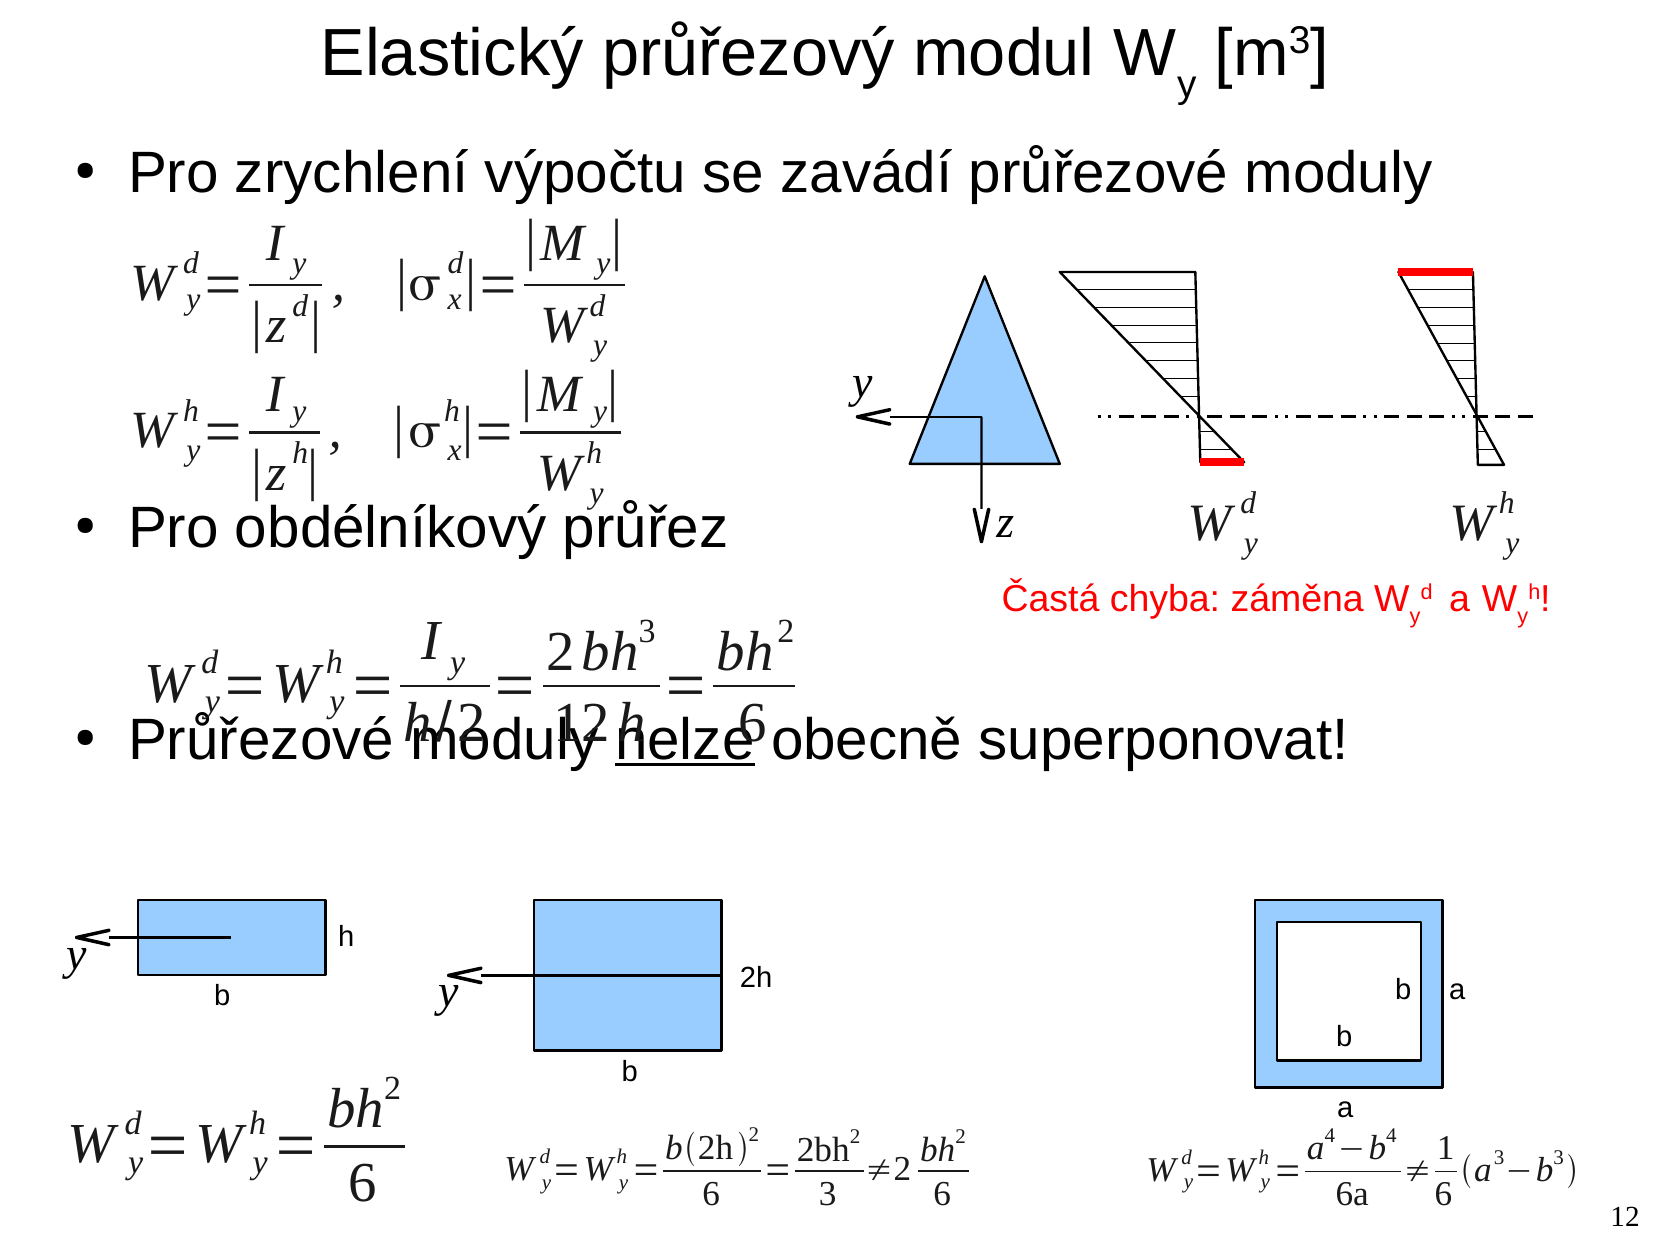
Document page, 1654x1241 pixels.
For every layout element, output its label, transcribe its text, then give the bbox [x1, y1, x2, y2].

text_box y [51, 921, 107, 1007]
text_box [1254, 899, 1443, 1088]
chart [1174, 487, 1270, 561]
text_box [1400, 273, 1477, 415]
chart [112, 610, 812, 753]
text_box a [1322, 1083, 1369, 1125]
text_box a [1434, 965, 1481, 1017]
text_box [1199, 416, 1241, 458]
text_box y [423, 957, 479, 1043]
title Elastický průřezový modul Wy [m3] [37, 8, 1613, 113]
text_box h [323, 912, 370, 964]
text_box Častá chyba: záměna Wyd a Wyh! [986, 570, 1587, 640]
text_box z [981, 489, 1037, 574]
text_box [928, 276, 1060, 464]
text_box y [837, 349, 893, 434]
text_box y [88, 933, 107, 942]
chart [110, 215, 641, 511]
chart [35, 1070, 421, 1213]
chart [1436, 487, 1531, 561]
text_box [533, 900, 722, 1051]
chart [484, 1124, 979, 1213]
list Pro zrychlení výpočtu se zavádí průřezové moduly Pro obdélníkový průřez Průřezové moduly nelze obecně superponovat! [57, 140, 1608, 959]
text_box [138, 899, 326, 975]
chart [1126, 1125, 1586, 1213]
text_box [1476, 418, 1505, 465]
text_box b [199, 971, 246, 1023]
text_box b [1380, 965, 1427, 1017]
text_box b [1321, 1012, 1368, 1064]
text_box [909, 418, 980, 464]
text_box 2h [725, 953, 788, 1005]
text_box [1059, 271, 1200, 415]
text_box b [606, 1047, 653, 1100]
